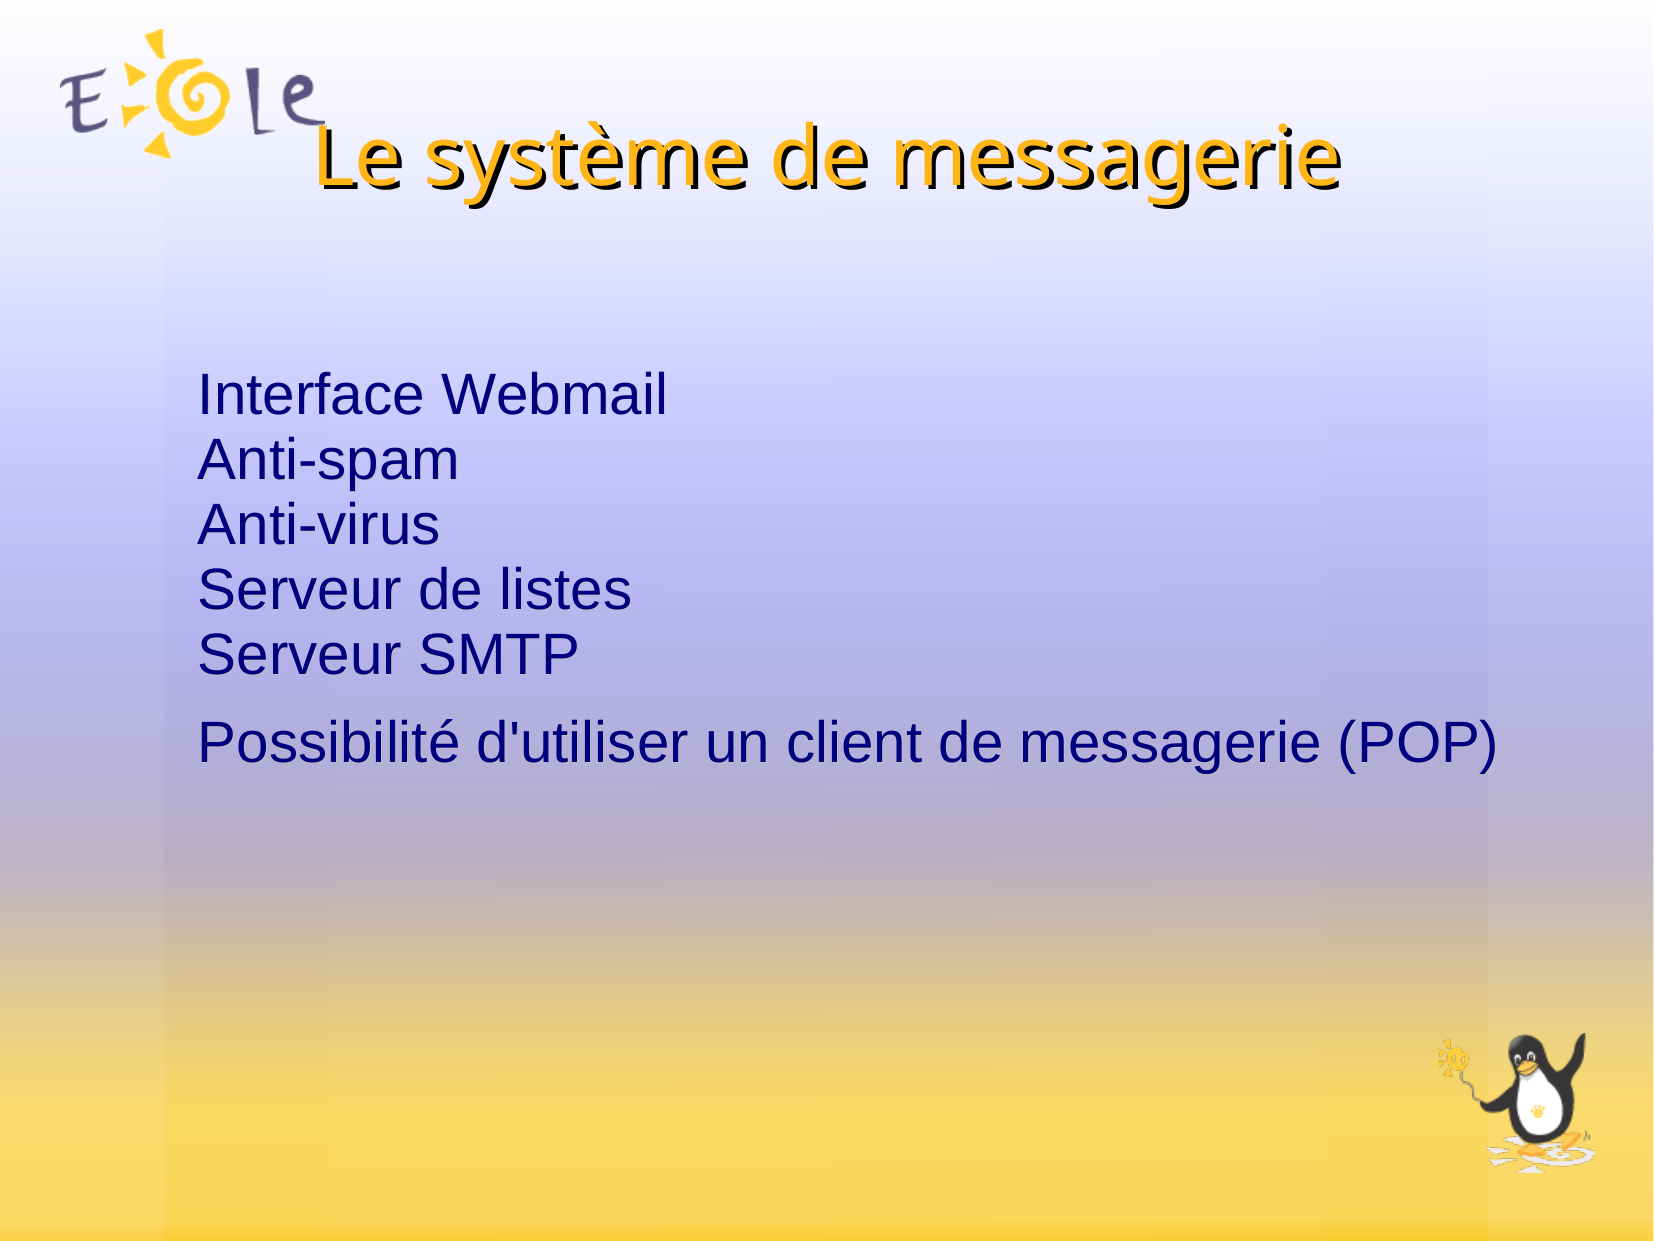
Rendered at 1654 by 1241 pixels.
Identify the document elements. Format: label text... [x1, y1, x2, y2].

picture [0, 0, 1654, 1241]
title Le système de messagerie [82, 49, 1571, 257]
text_box Interface Webmail Anti-spam Anti-virus Serveur de listes Serveur SMTP Possibilité d'utiliser un client de messagerie (POP) [147, 354, 1517, 831]
